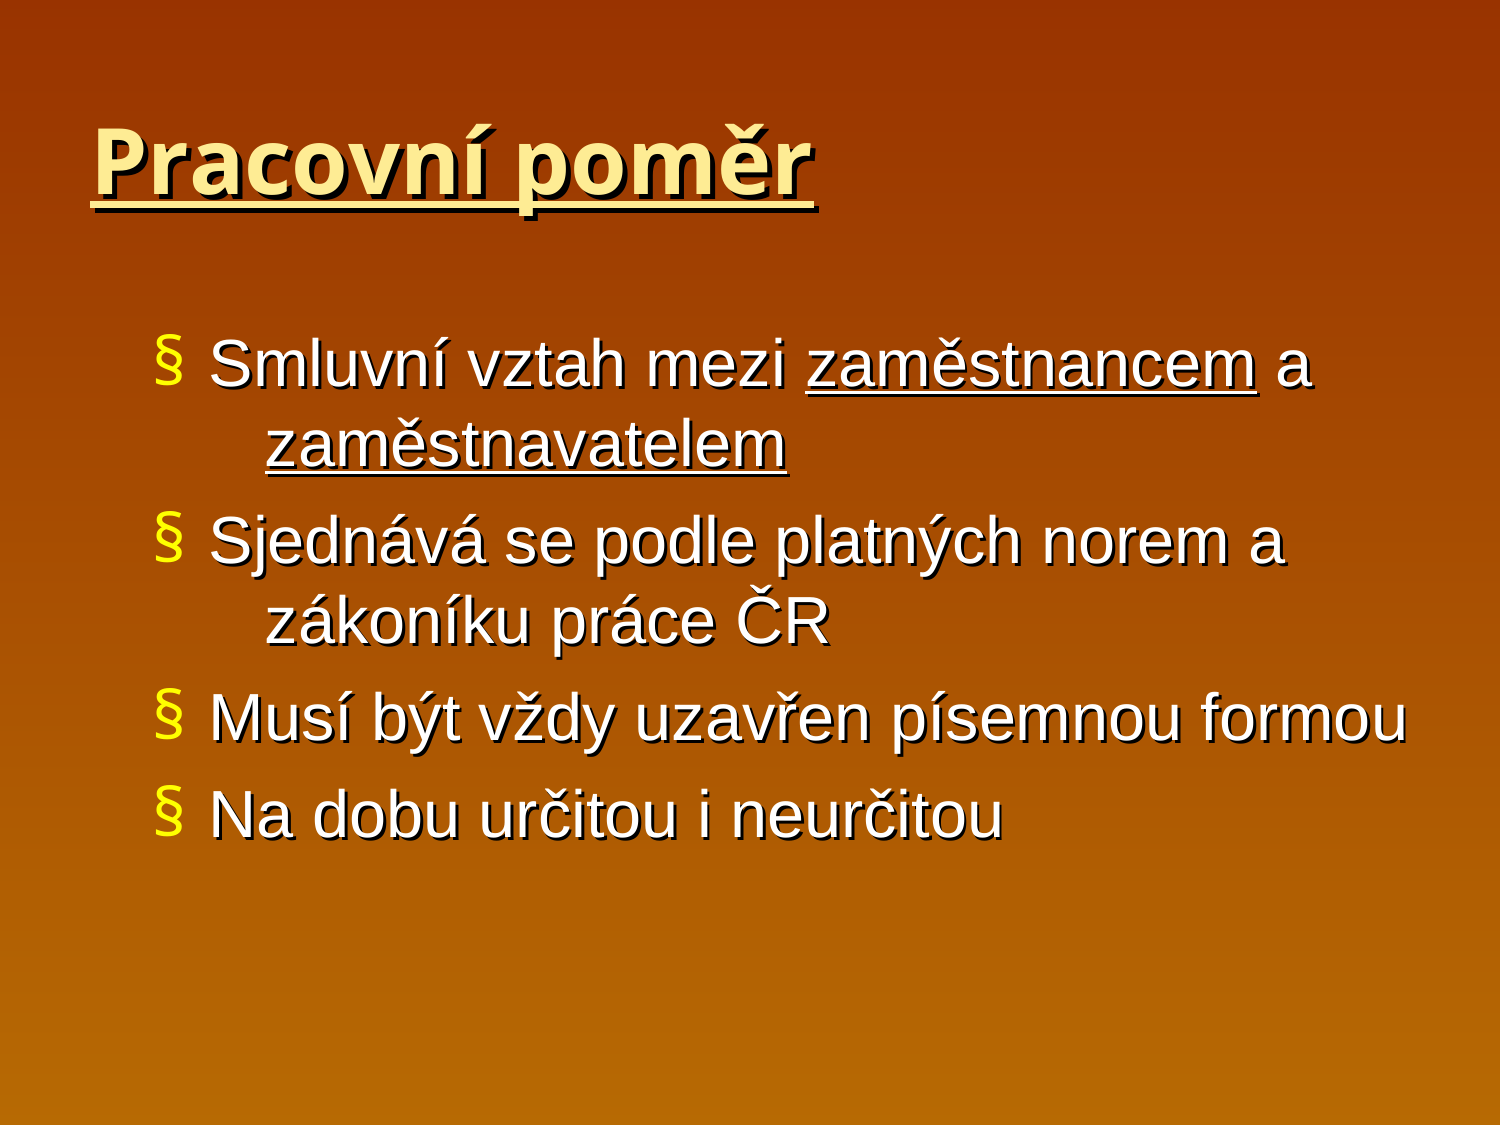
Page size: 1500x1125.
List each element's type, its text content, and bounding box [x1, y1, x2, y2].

title Pracovní poměr [75, 40, 1451, 276]
list Smluvní vztah mezi zaměstnancem a zaměstnavatelem Sjednává se podle platných norem a zákoníku práce ČR Musí být vždy uzavřen písemnou formou Na dobu určitou i neurčitou [137, 312, 1452, 1001]
